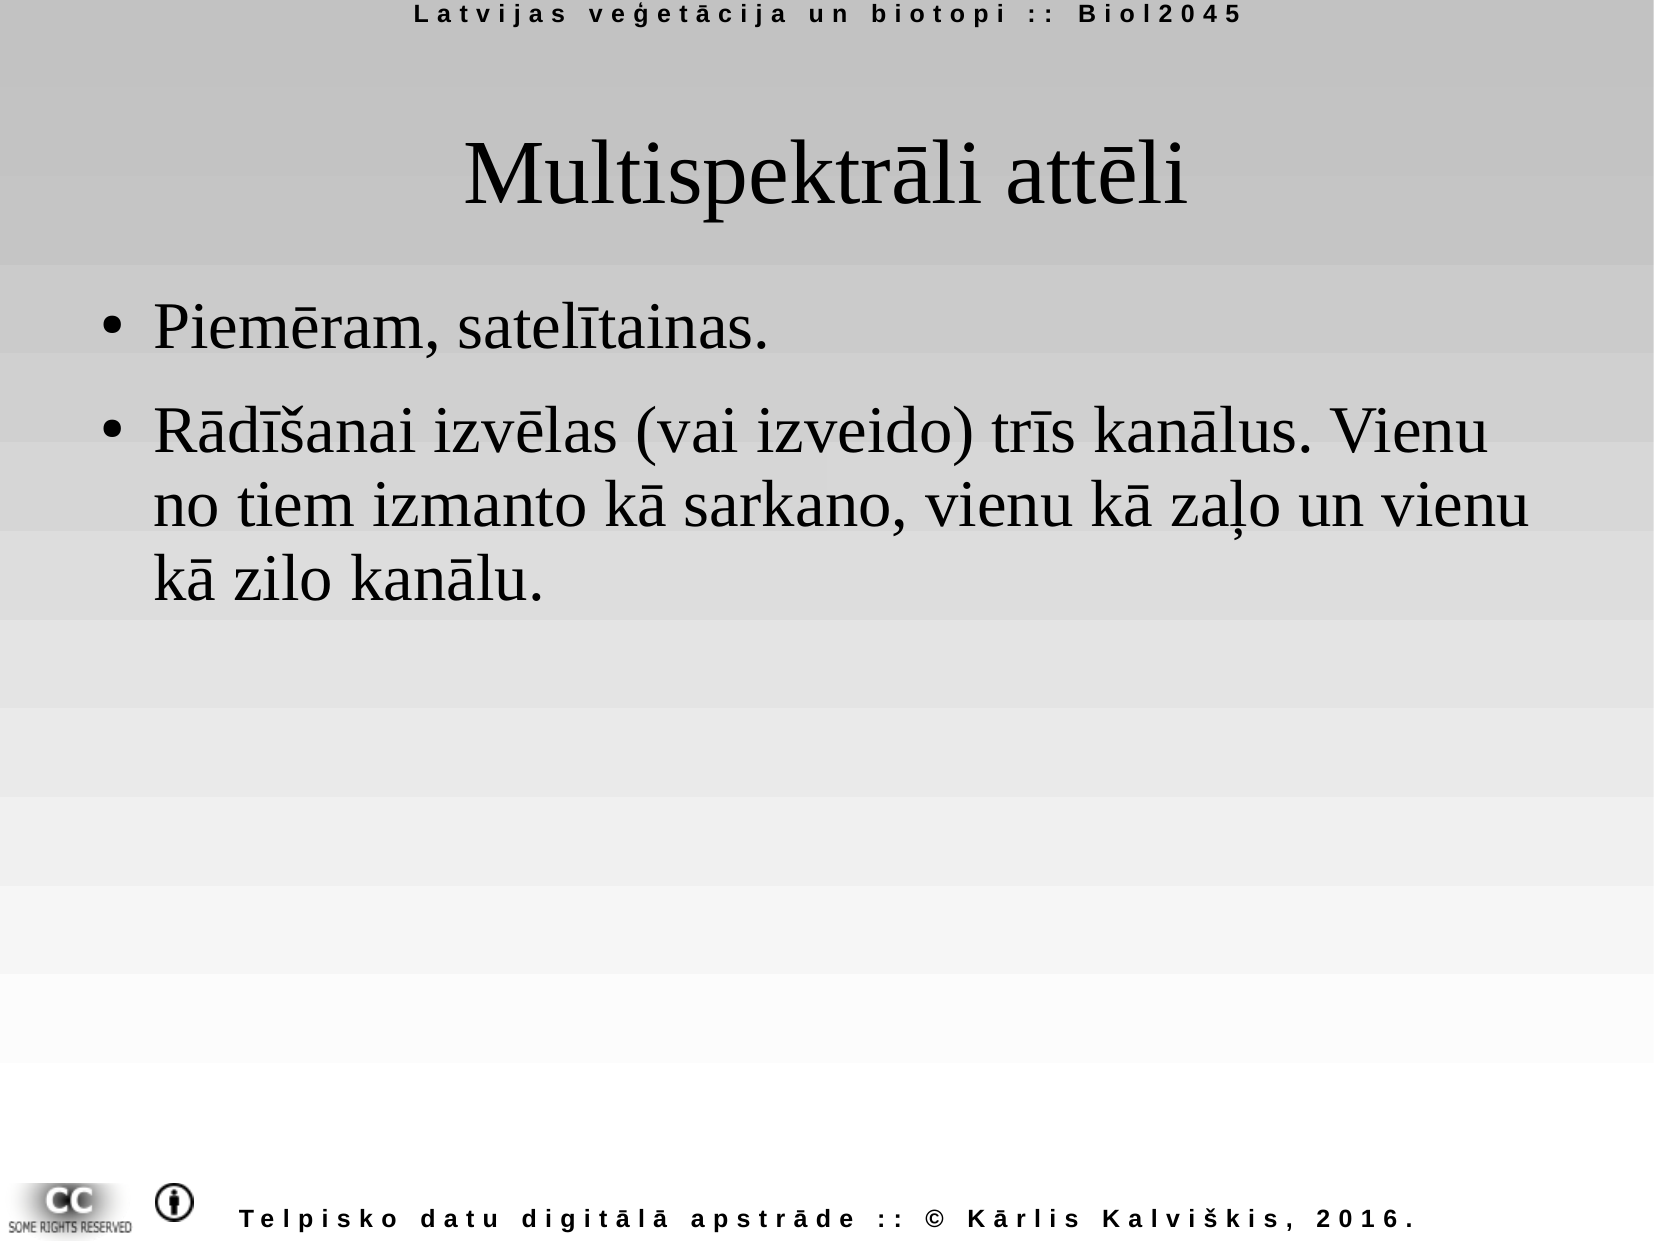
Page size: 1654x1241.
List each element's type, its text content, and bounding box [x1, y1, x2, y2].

list Piemēram, satelītainas. Rādīšanai izvēlas (vai izveido) trīs kanālus. Vienu no tiem izmanto kā sarkano, vienu kā zaļo un vienu kā zilo kanālu. [82, 289, 1571, 1113]
picture [0, 0, 1654, 1241]
title Multispektrāli attēli [29, 49, 1625, 296]
